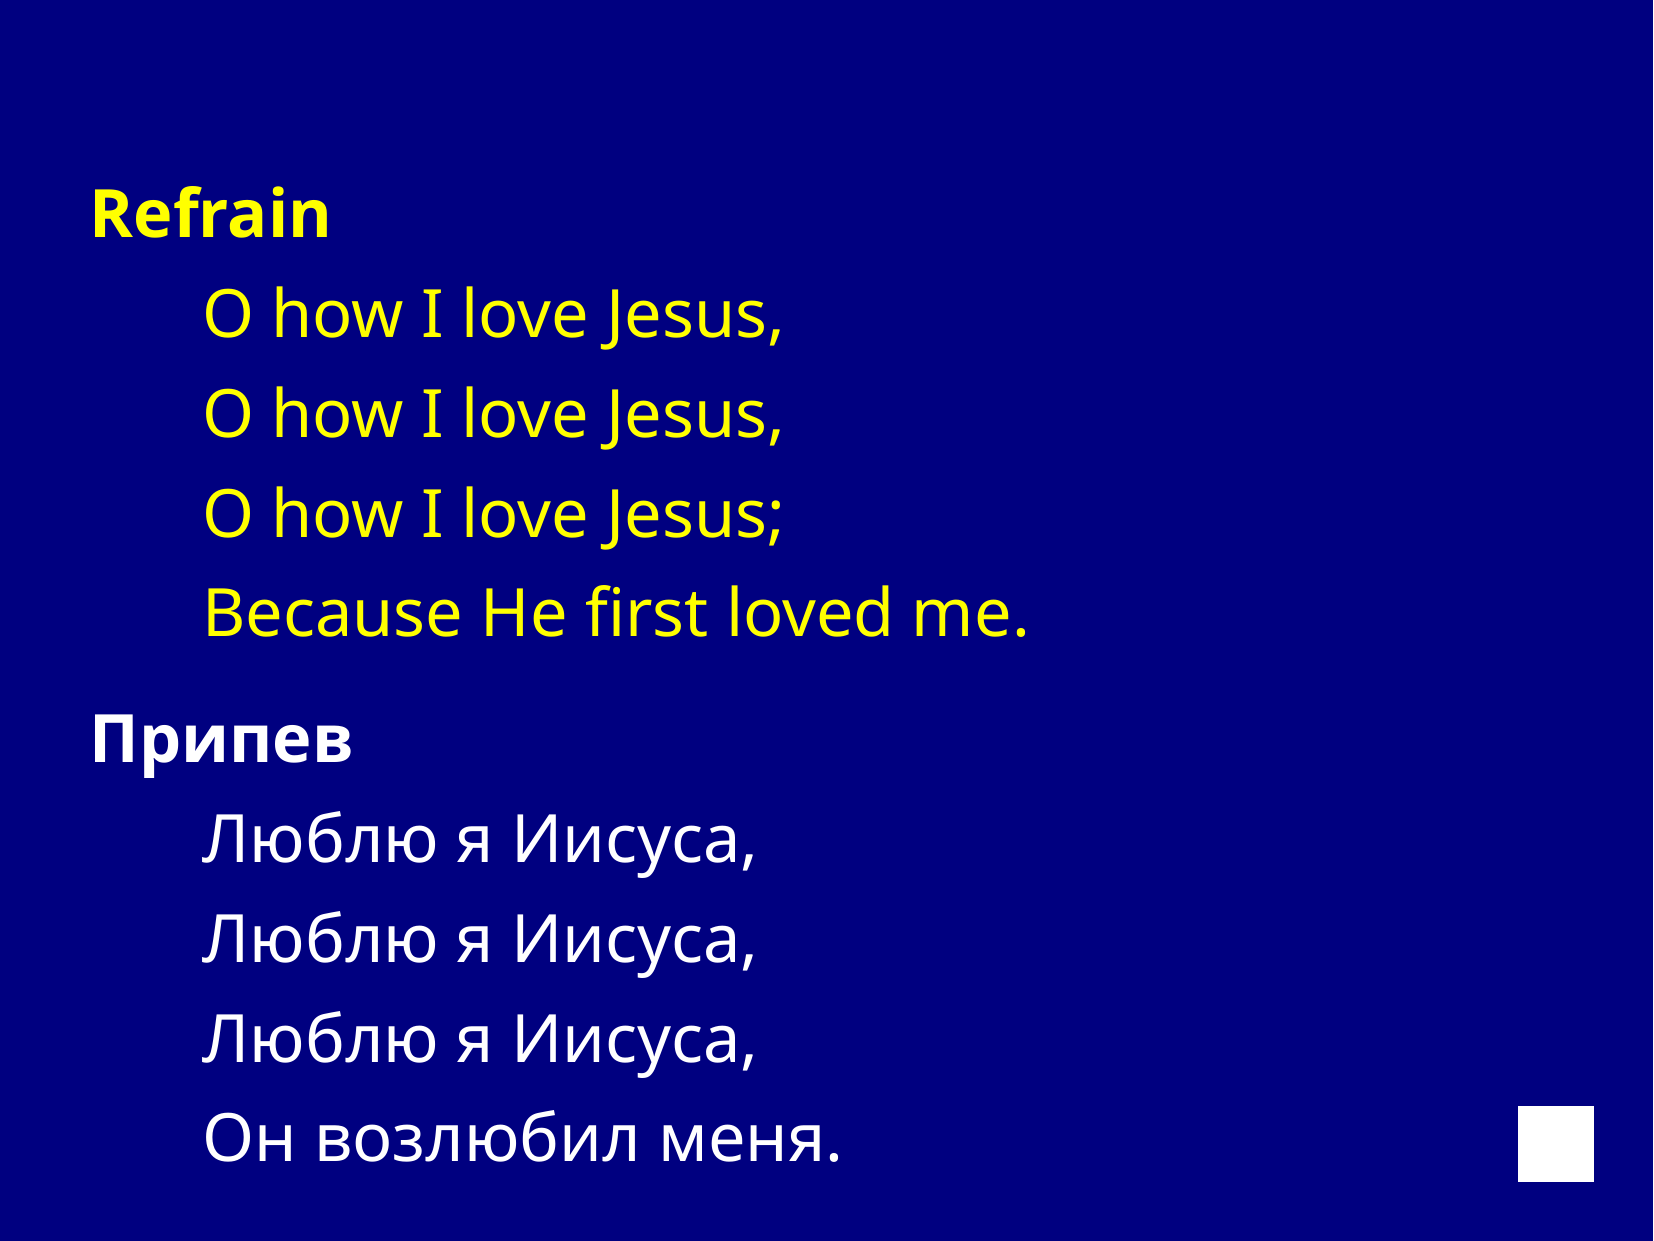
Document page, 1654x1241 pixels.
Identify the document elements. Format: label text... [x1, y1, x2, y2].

text_box [1518, 1106, 1594, 1182]
text_box Refrain O how I love Jesus, O how I love Jesus, O how I love Jesus; Because He first loved me. [75, 150, 1576, 638]
text_box Припев Люблю я Иисуса, Люблю я Иисуса, Люблю я Иисуса, Он возлюбил меня. [75, 675, 1576, 1163]
